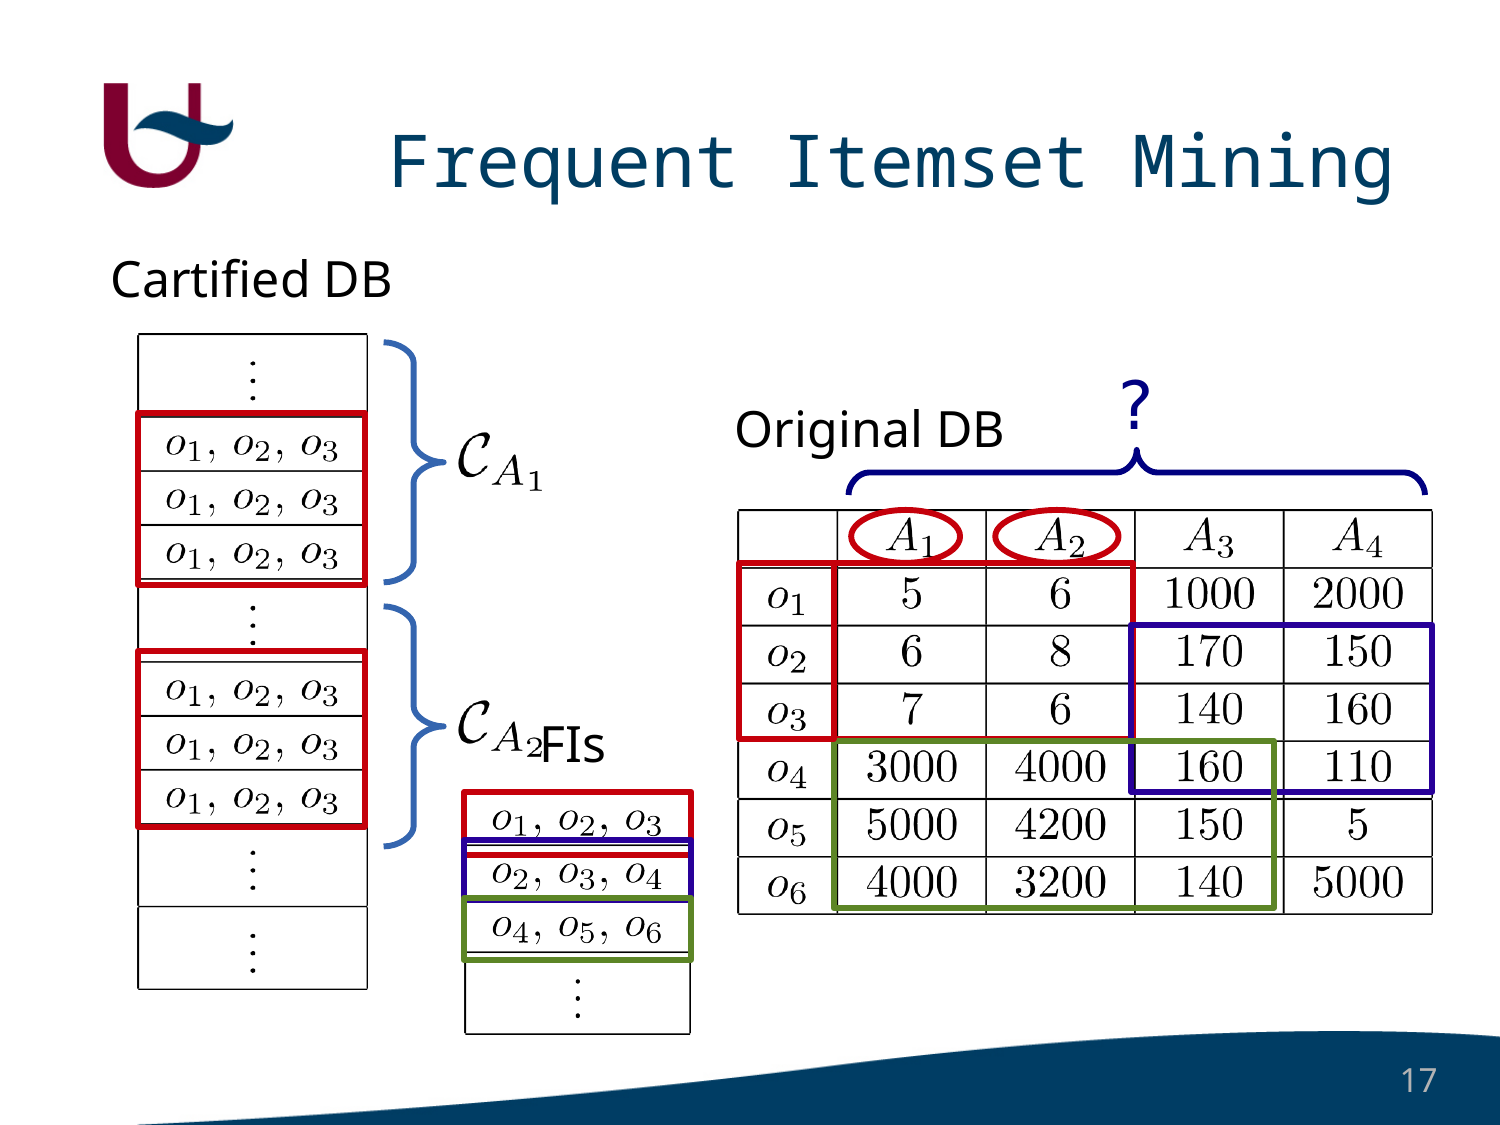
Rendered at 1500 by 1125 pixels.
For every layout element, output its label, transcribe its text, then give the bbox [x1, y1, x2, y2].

picture [837, 566, 1130, 736]
picture [737, 509, 880, 560]
title Frequent Itemset Mining [103, 105, 1396, 210]
picture [141, 654, 362, 824]
picture [467, 795, 688, 837]
picture [1136, 628, 1429, 789]
text_box Cartified DB [95, 240, 428, 315]
picture [737, 742, 1433, 916]
picture [932, 509, 1028, 560]
picture [1134, 744, 1271, 789]
picture [467, 843, 688, 852]
text_box FIs [525, 705, 631, 780]
picture [141, 416, 362, 582]
picture [467, 903, 688, 957]
picture [458, 432, 542, 491]
picture [999, 513, 1115, 559]
text_box Original DB [720, 390, 1035, 465]
text_box ? [1104, 355, 1170, 451]
picture [467, 858, 688, 895]
picture [137, 963, 1500, 1125]
picture [1086, 509, 1433, 622]
picture [458, 700, 542, 757]
picture [137, 333, 368, 410]
picture [742, 566, 831, 736]
picture [855, 513, 956, 559]
picture [137, 587, 368, 648]
picture [137, 829, 368, 990]
picture [837, 744, 1271, 905]
picture [103, 83, 234, 105]
